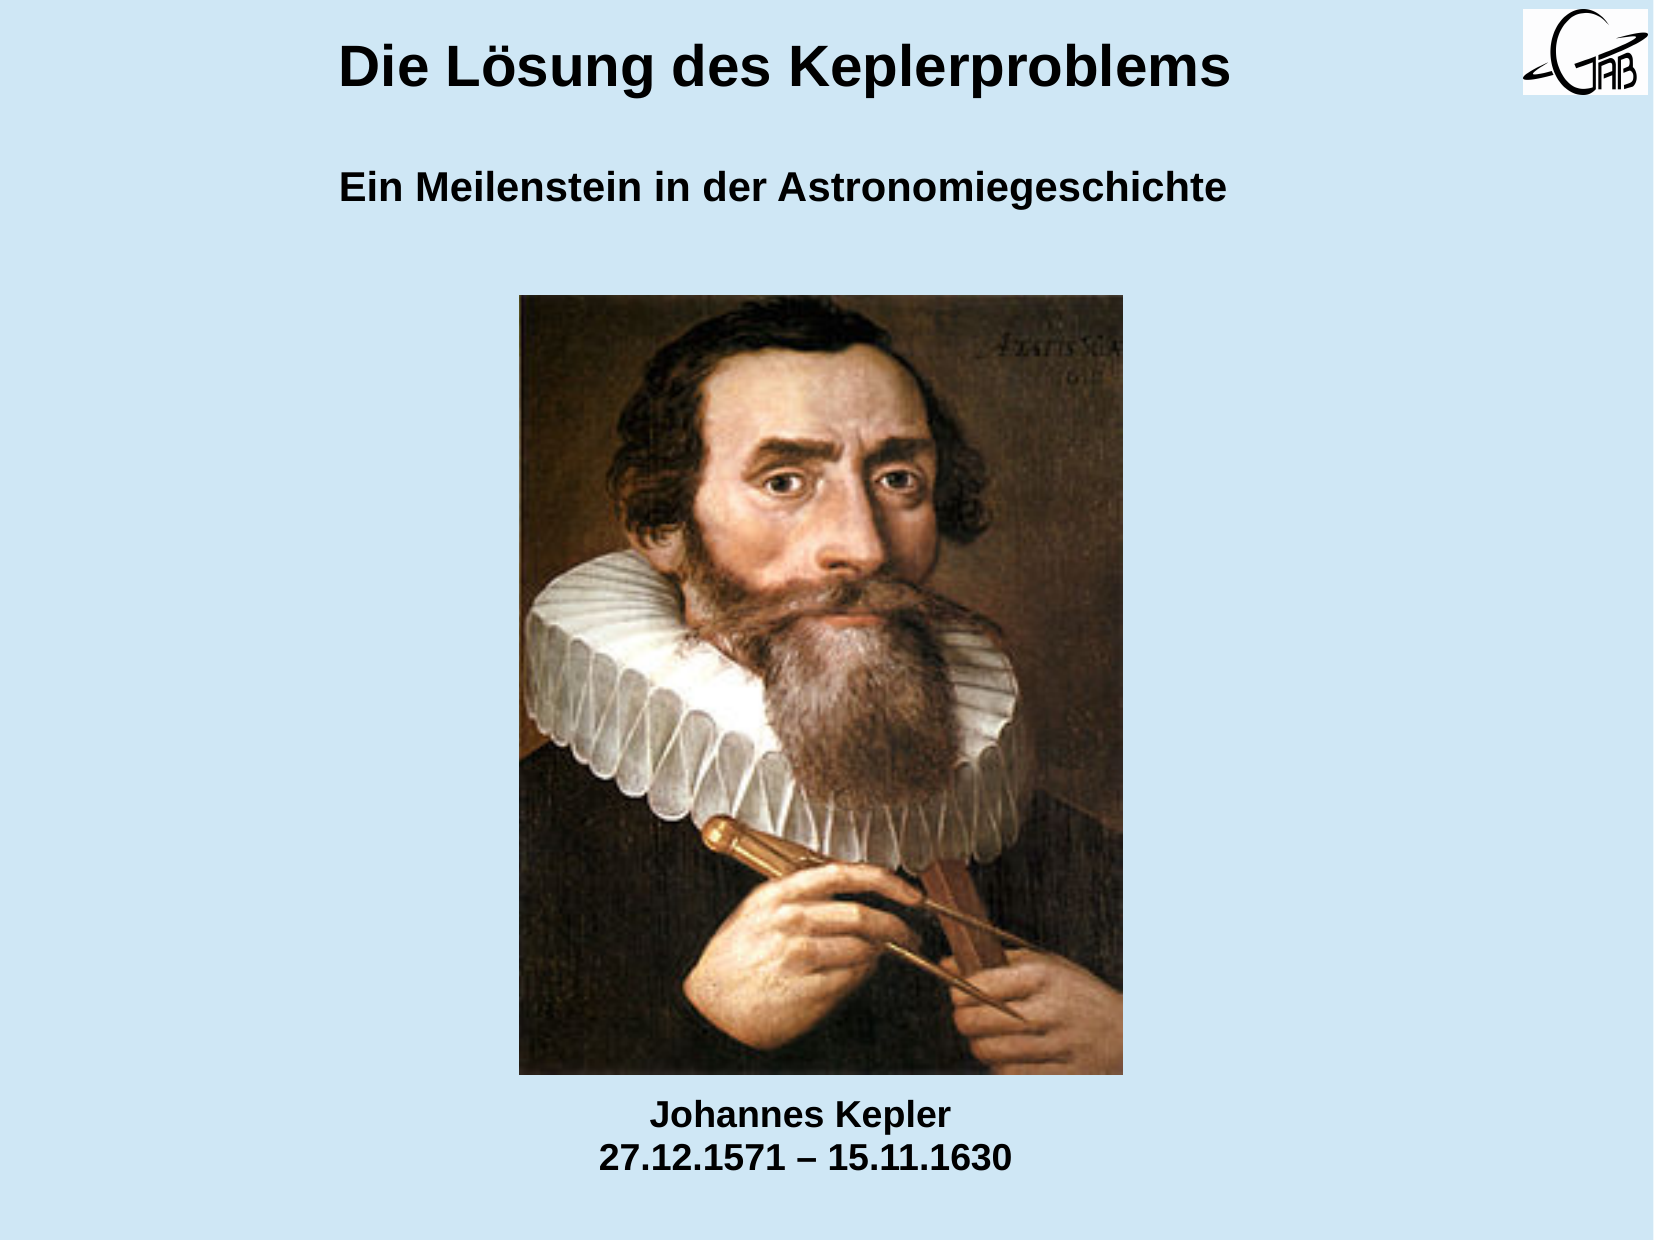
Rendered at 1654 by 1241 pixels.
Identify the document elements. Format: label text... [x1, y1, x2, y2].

picture [519, 295, 1123, 1075]
text_box Johannes Kepler 27.12.1571 – 15.11.1630 [584, 1086, 1134, 1188]
text_box Die Lösung des Keplerproblems Ein Meilenstein in der Astronomiegeschichte [324, 25, 1300, 237]
picture [1523, 9, 1648, 95]
